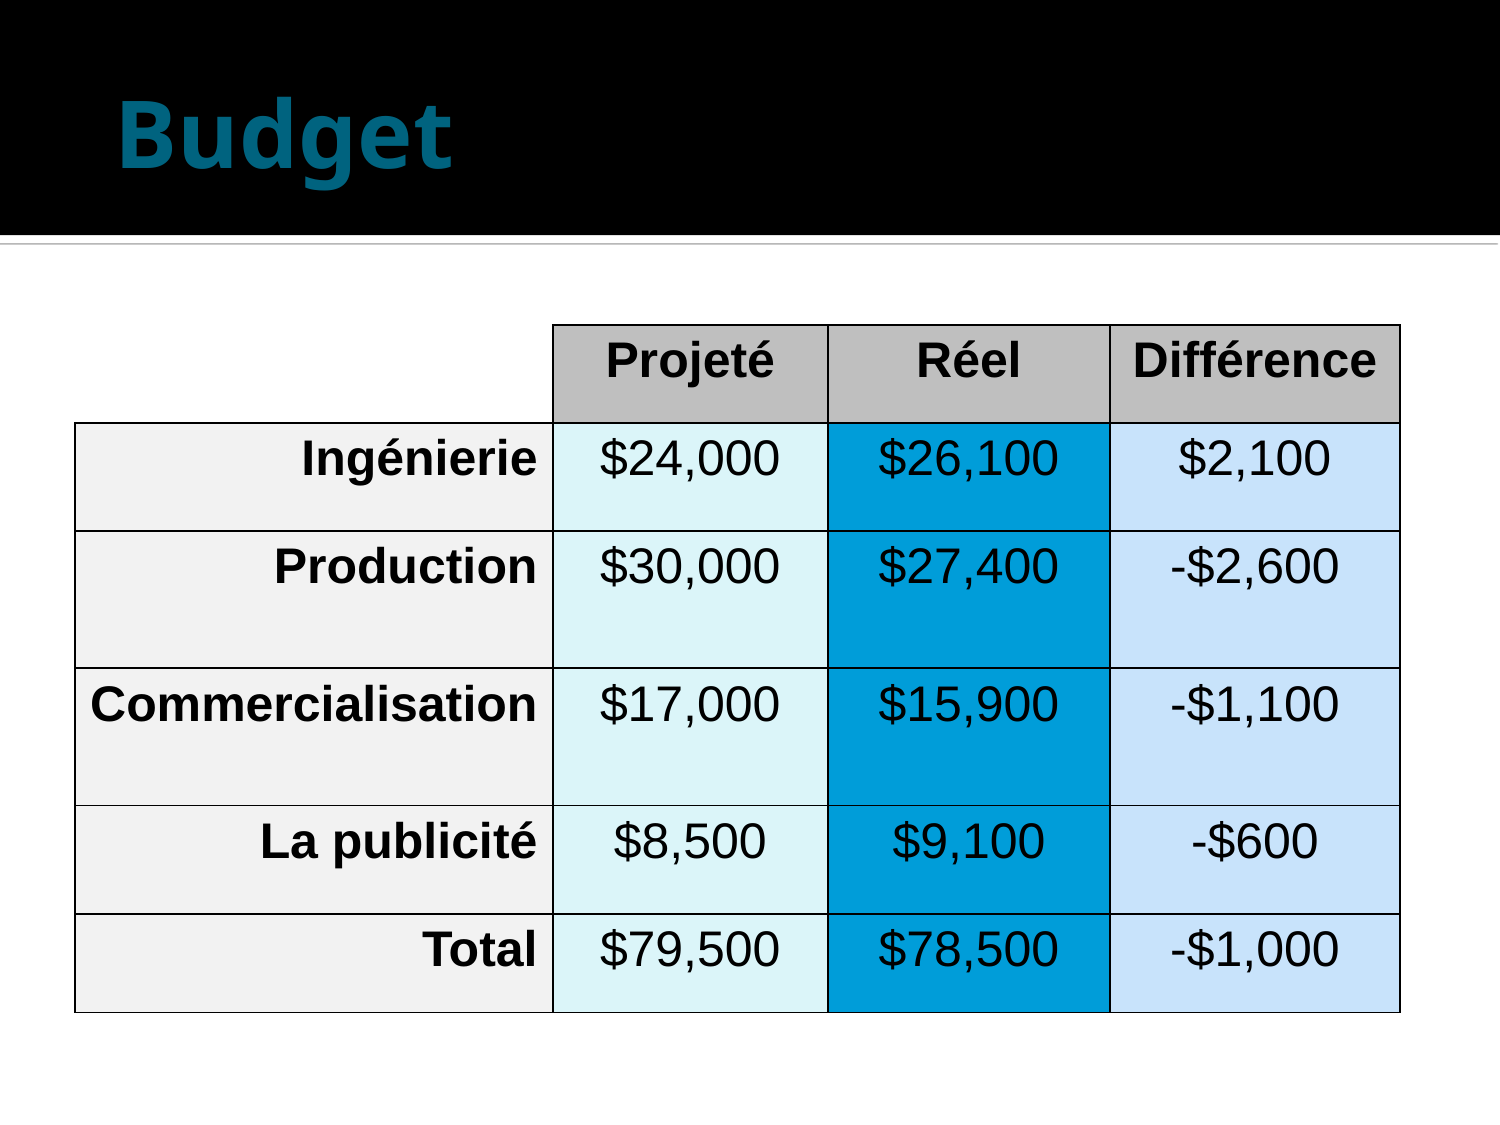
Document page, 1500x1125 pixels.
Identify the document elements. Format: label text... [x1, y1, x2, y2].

table_cell $15,900 [829, 669, 1109, 805]
table_cell $9,100 [829, 806, 1109, 913]
table_cell Production [76, 532, 552, 667]
table_cell $79,500 [554, 915, 827, 1012]
table_cell -$1,000 [1111, 915, 1399, 1012]
table_cell $8,500 [554, 806, 827, 913]
table_cell $78,500 [829, 915, 1109, 1012]
table_cell $2,100 [1111, 424, 1399, 530]
table_header Projeté [554, 326, 827, 422]
table_cell $30,000 [554, 532, 827, 667]
table_cell $24,000 [554, 424, 827, 530]
table_cell Total [76, 915, 552, 1012]
table_cell $17,000 [554, 669, 827, 805]
table_cell Commercialisation [76, 669, 552, 805]
text_box Budget [99, 37, 1375, 225]
table_cell Ingénierie [76, 424, 552, 530]
table_cell -$600 [1111, 806, 1399, 913]
table_cell -$2,600 [1111, 532, 1399, 667]
table_cell $26,100 [829, 424, 1109, 530]
table_header [77, 327, 552, 422]
table_cell -$1,100 [1111, 669, 1399, 805]
table_cell $27,400 [829, 532, 1109, 667]
table_header Différence [1111, 326, 1399, 422]
table_header Réel [829, 326, 1109, 422]
table_cell La publicité [76, 806, 552, 913]
